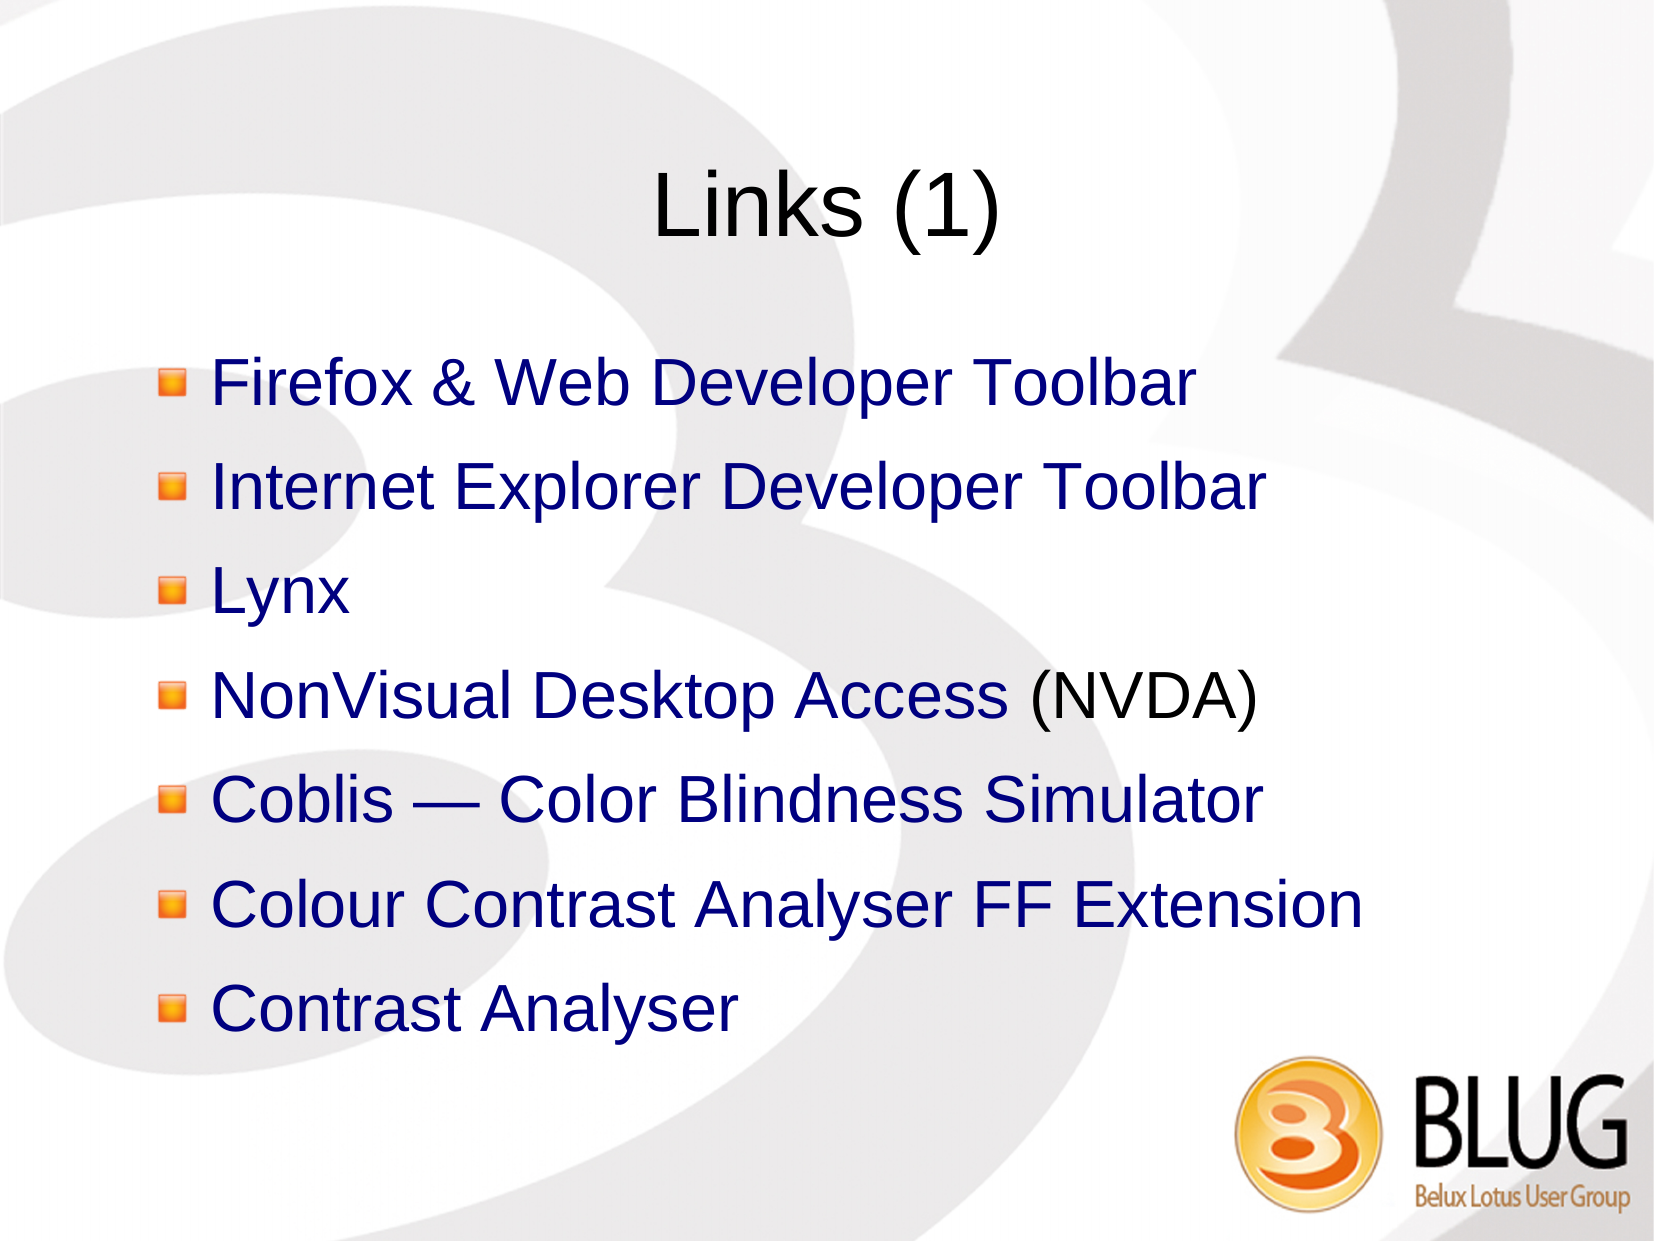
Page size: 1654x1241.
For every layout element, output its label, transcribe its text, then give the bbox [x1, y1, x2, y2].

title Links (1) [121, 102, 1534, 310]
picture [0, 0, 1654, 1241]
list Firefox & Web Developer Toolbar Internet Explorer Developer Toolbar Lynx NonVisual Desktop Access (NVDA) Coblis — Color Blindness Simulator Colour Contrast Analyser FF Extension Contrast Analyser [121, 344, 1534, 1126]
